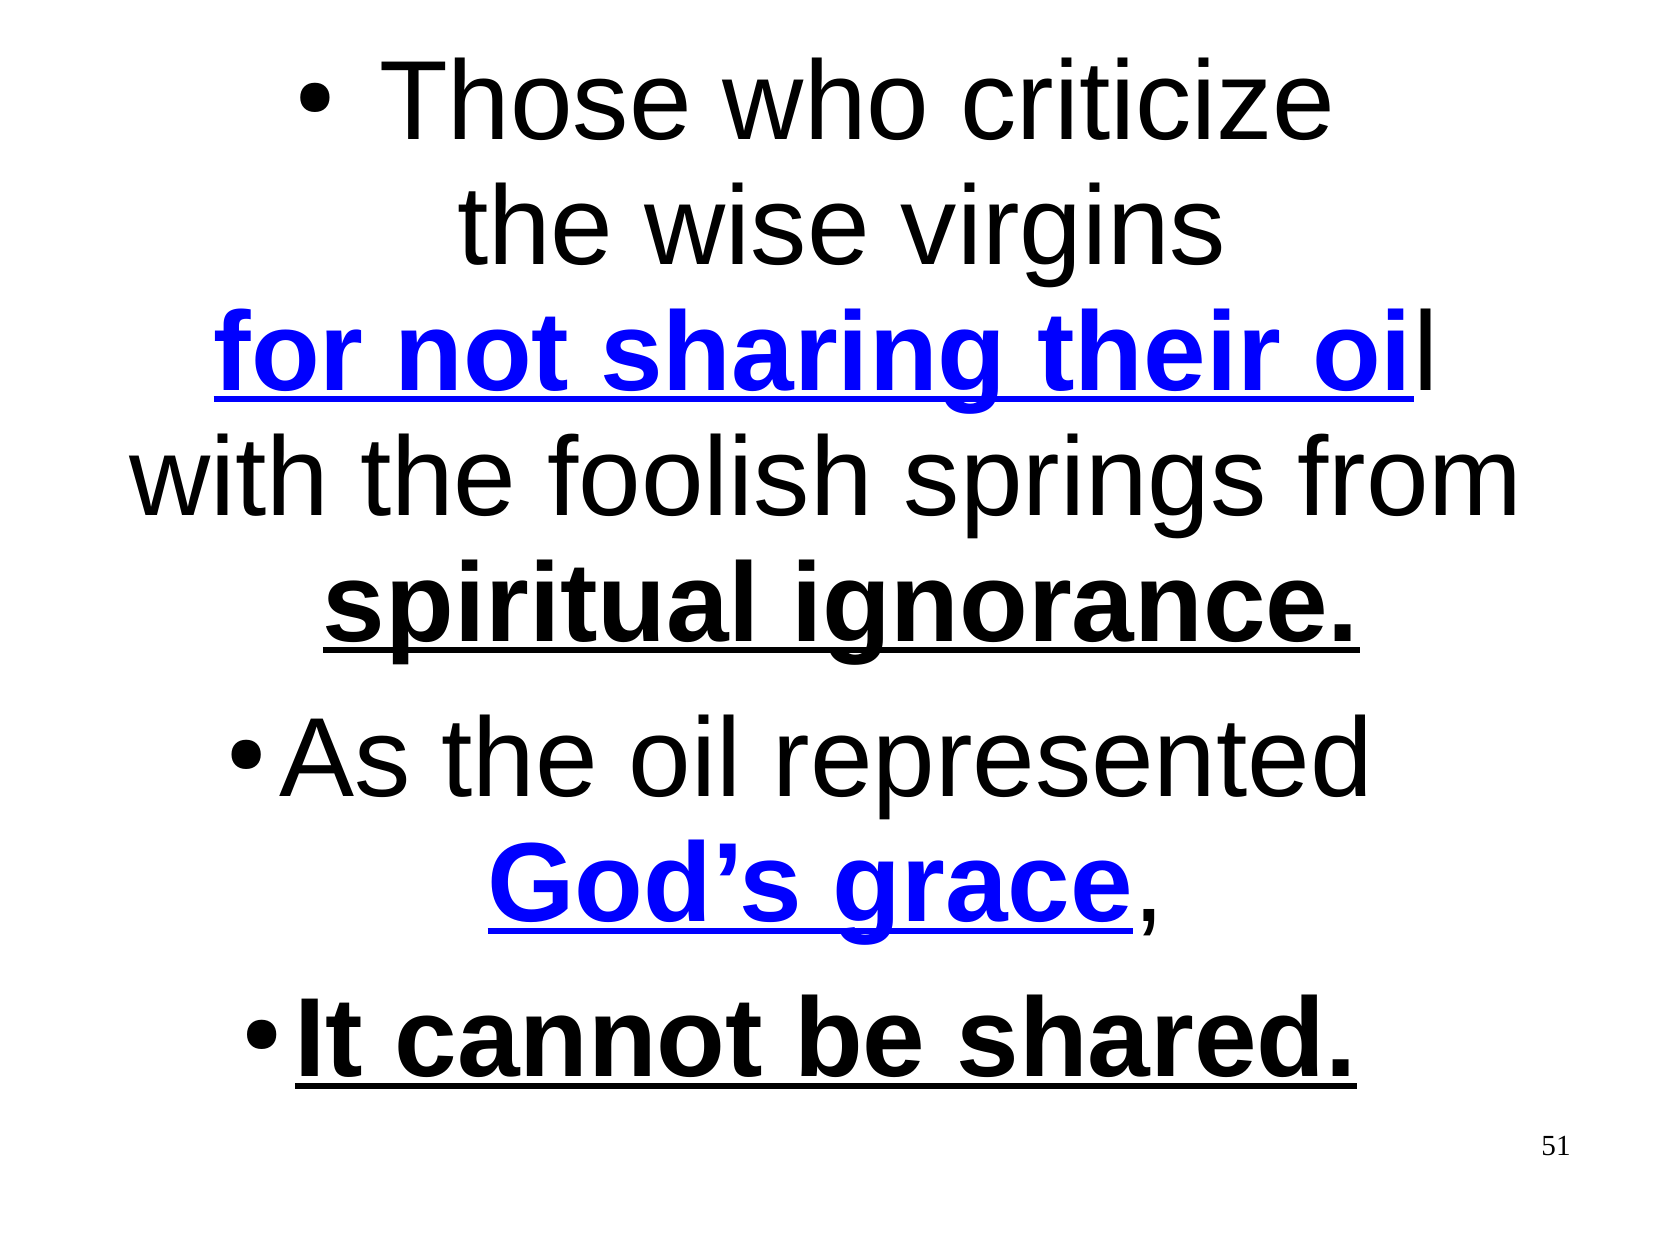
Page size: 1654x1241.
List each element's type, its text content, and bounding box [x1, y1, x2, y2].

list Those who criticize the wise virgins for not sharing their oil with the foolish springs from spiritual ignorance. As the oil represented God’s grace, It cannot be shared. [0, 37, 1613, 1201]
